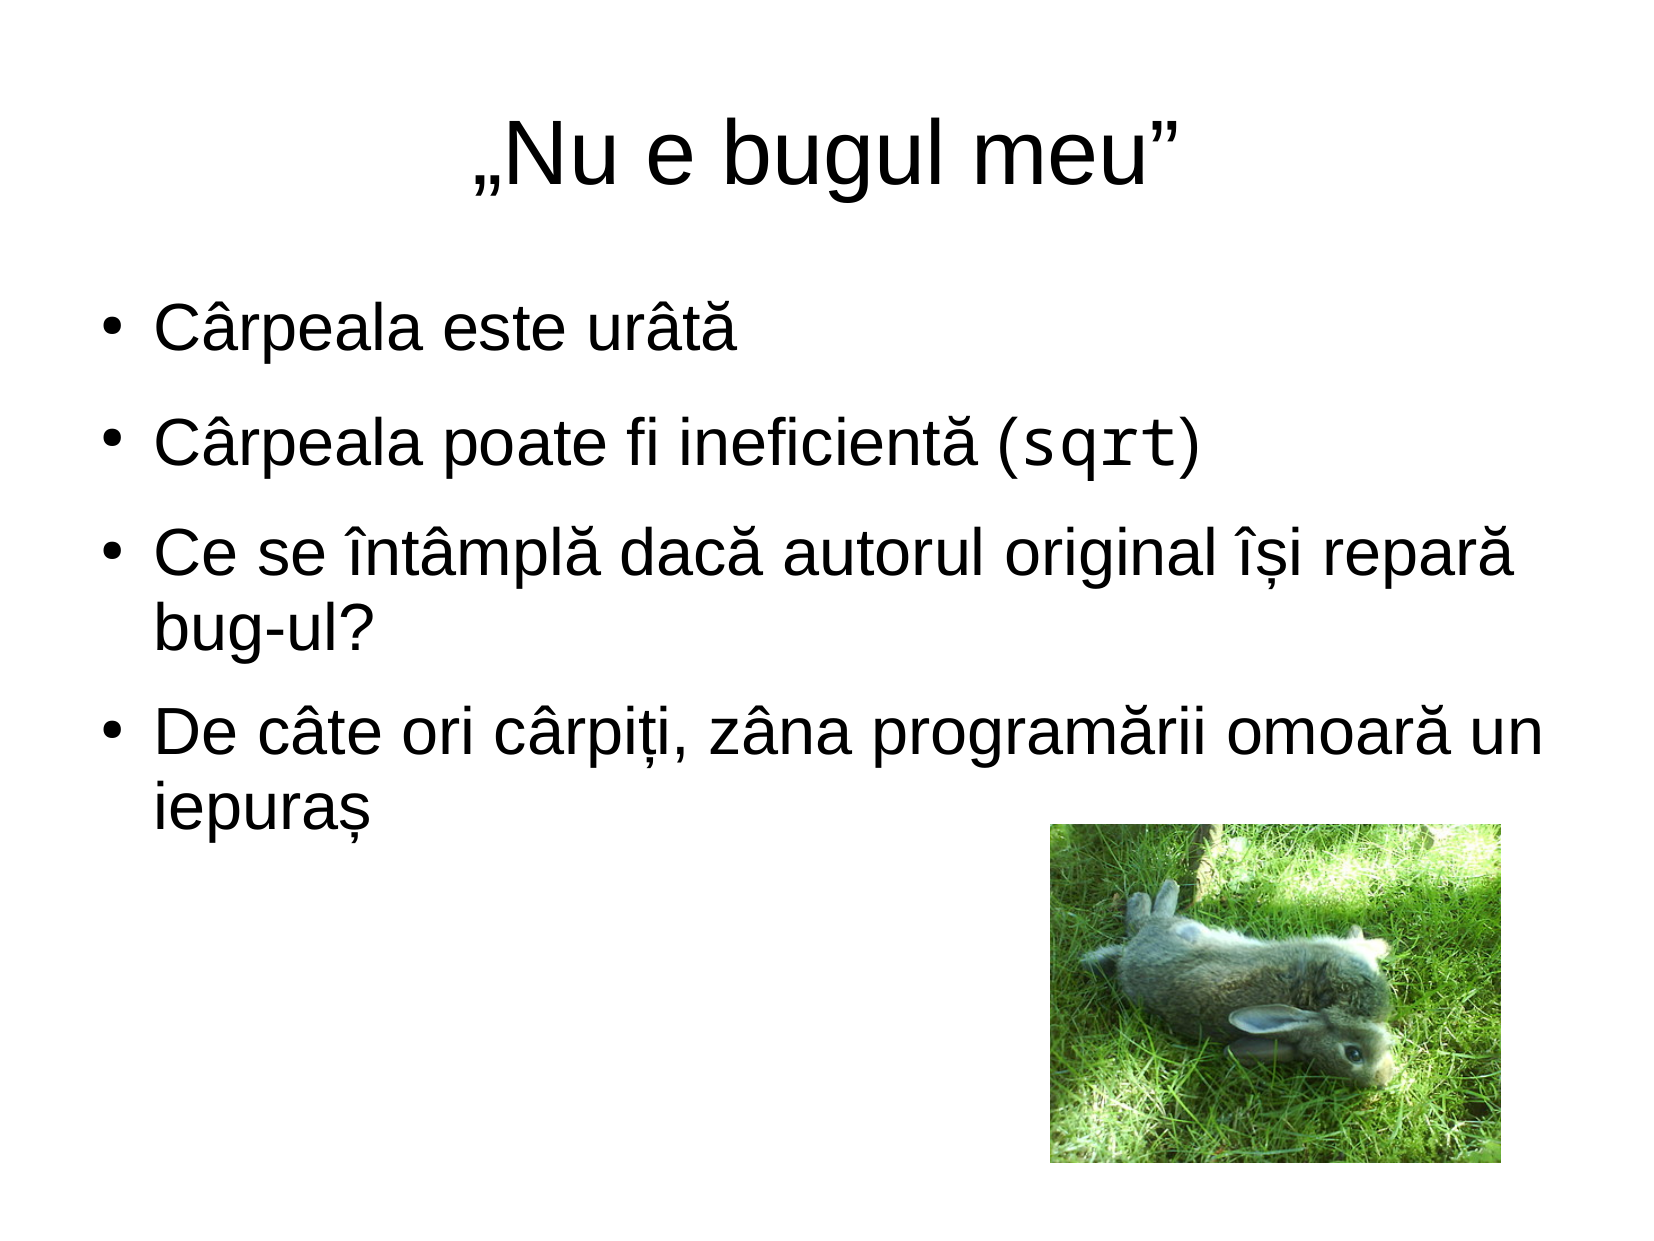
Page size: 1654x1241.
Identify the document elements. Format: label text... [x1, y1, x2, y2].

title „Nu e bugul meu” [82, 56, 1571, 250]
picture [1050, 824, 1501, 1163]
list Cârpeala este urâtă Cârpeala poate fi ineficientă (sqrt) Ce se întâmplă dacă autorul original își repară bug-ul? De câte ori cârpiți, zâna programării omoară un iepuraș [82, 290, 1571, 1109]
